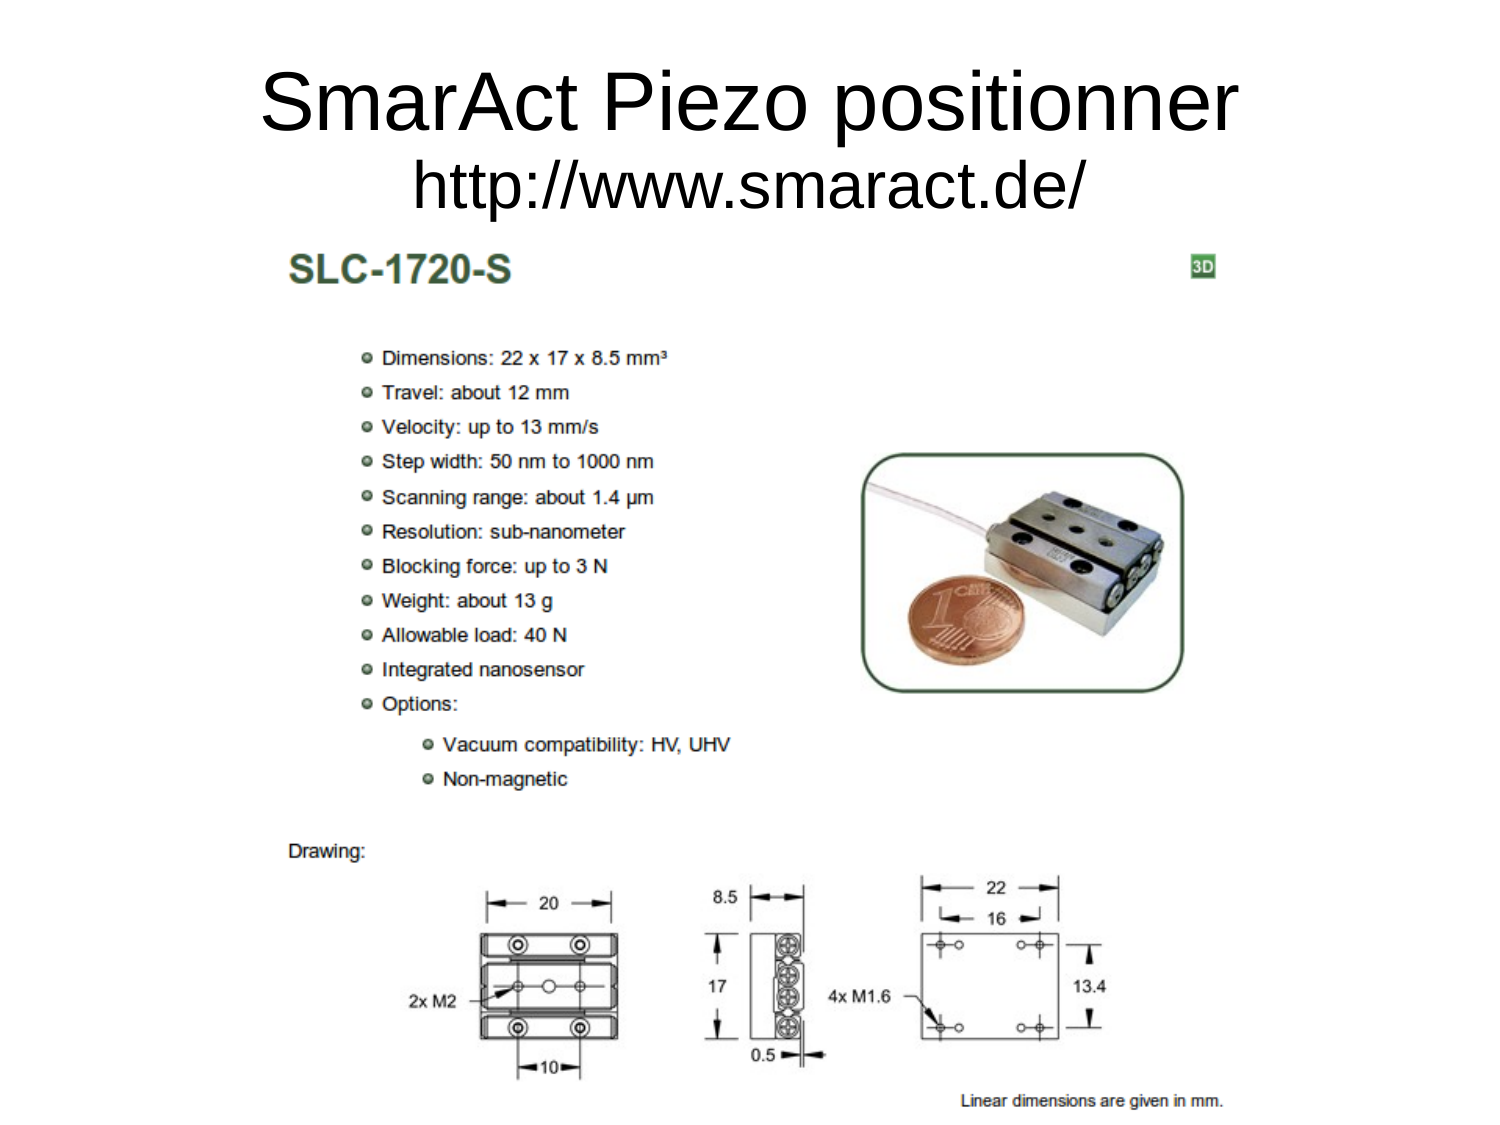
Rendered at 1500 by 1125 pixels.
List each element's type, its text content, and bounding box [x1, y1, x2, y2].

picture [279, 240, 1238, 1121]
title SmarAct Piezo positionner http://www.smaract.de/ [75, 52, 1425, 226]
